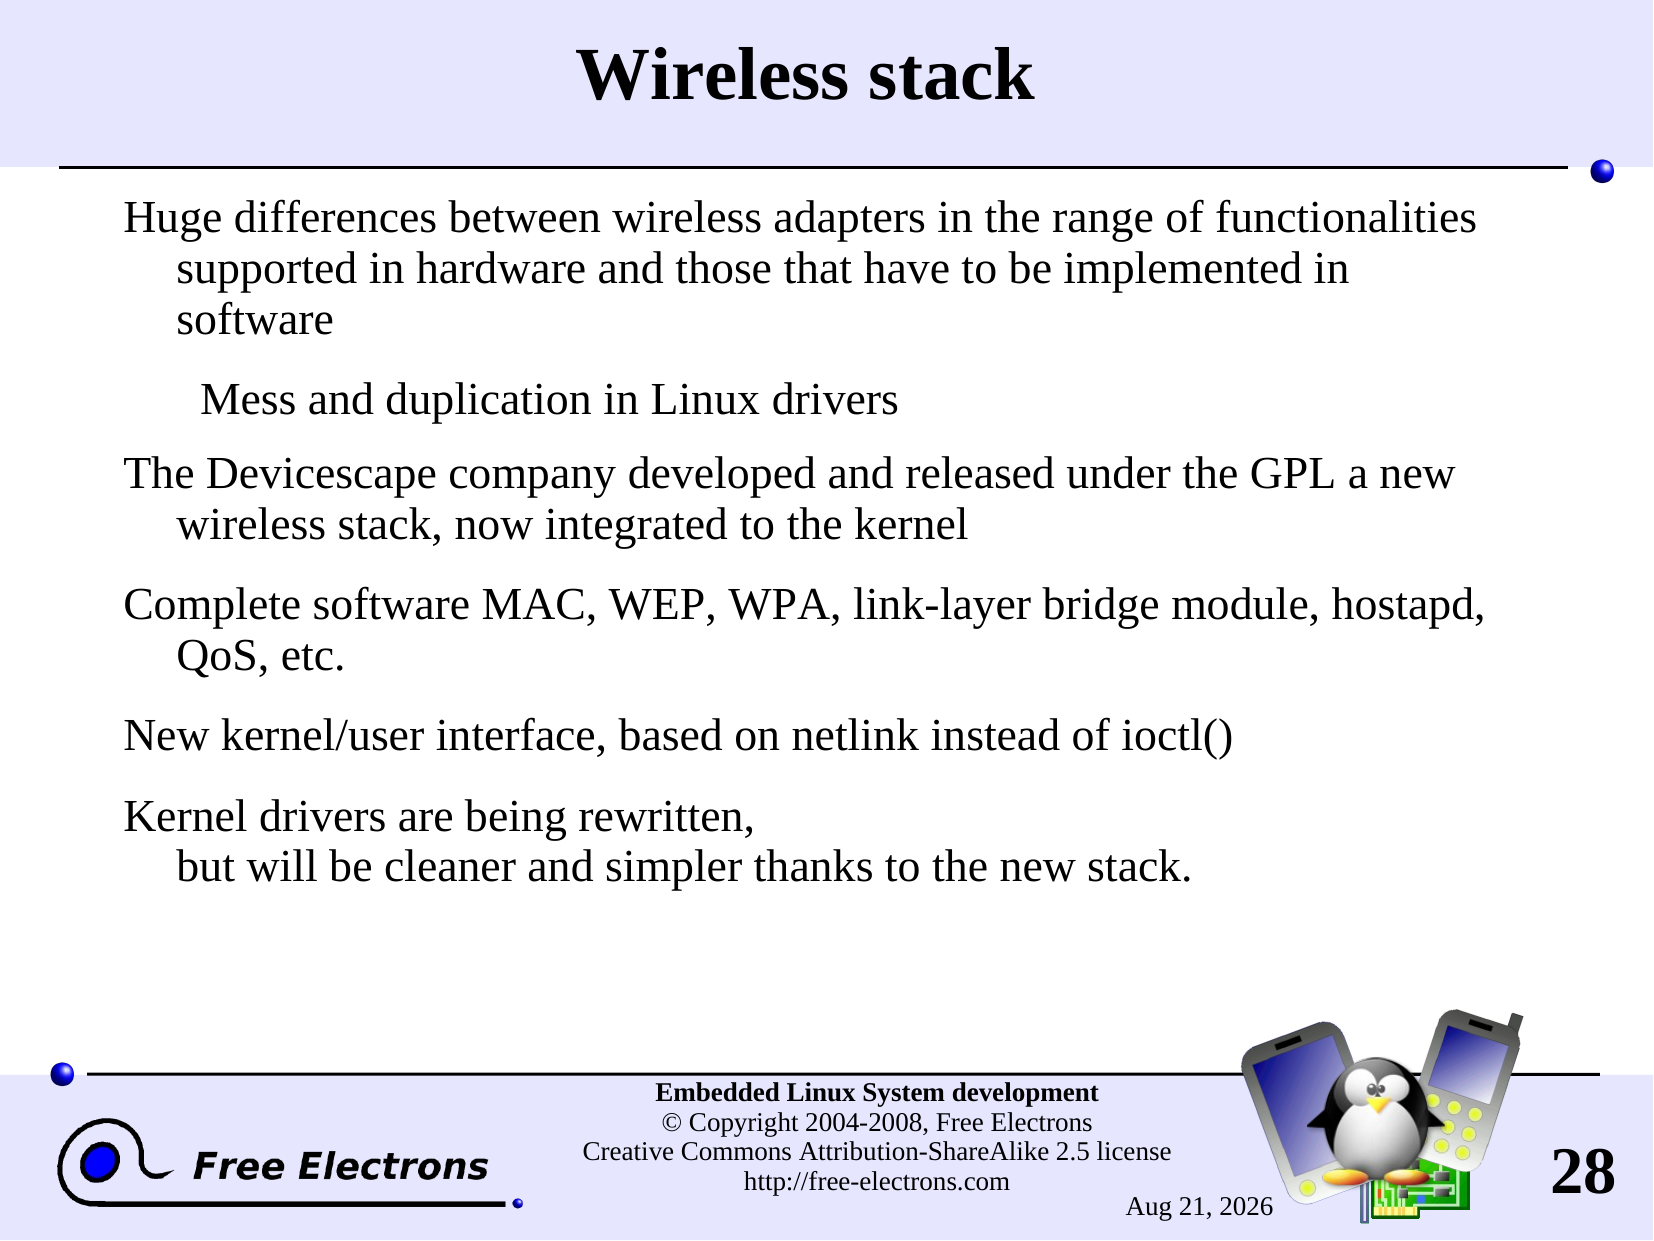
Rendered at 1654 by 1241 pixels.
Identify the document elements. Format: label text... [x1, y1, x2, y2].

picture [50, 1107, 527, 1216]
list Huge differences between wireless adapters in the range of functionalities supported in hardware and those that have to be implemented in software Mess and duplication in Linux drivers The Devicescape company developed and released under the GPL a new wireless stack, now integrated to the kernel Complete software MAC, WEP, WPA, link-layer bridge module, hostapd, QoS, etc. New kernel/user interface, based on netlink instead of ioctl() Kernel drivers are being rewritten, but will be cleaner and simpler thanks to the new stack. [105, 191, 1518, 1066]
title Wireless stack [60, 25, 1551, 124]
picture [1231, 1007, 1538, 1241]
